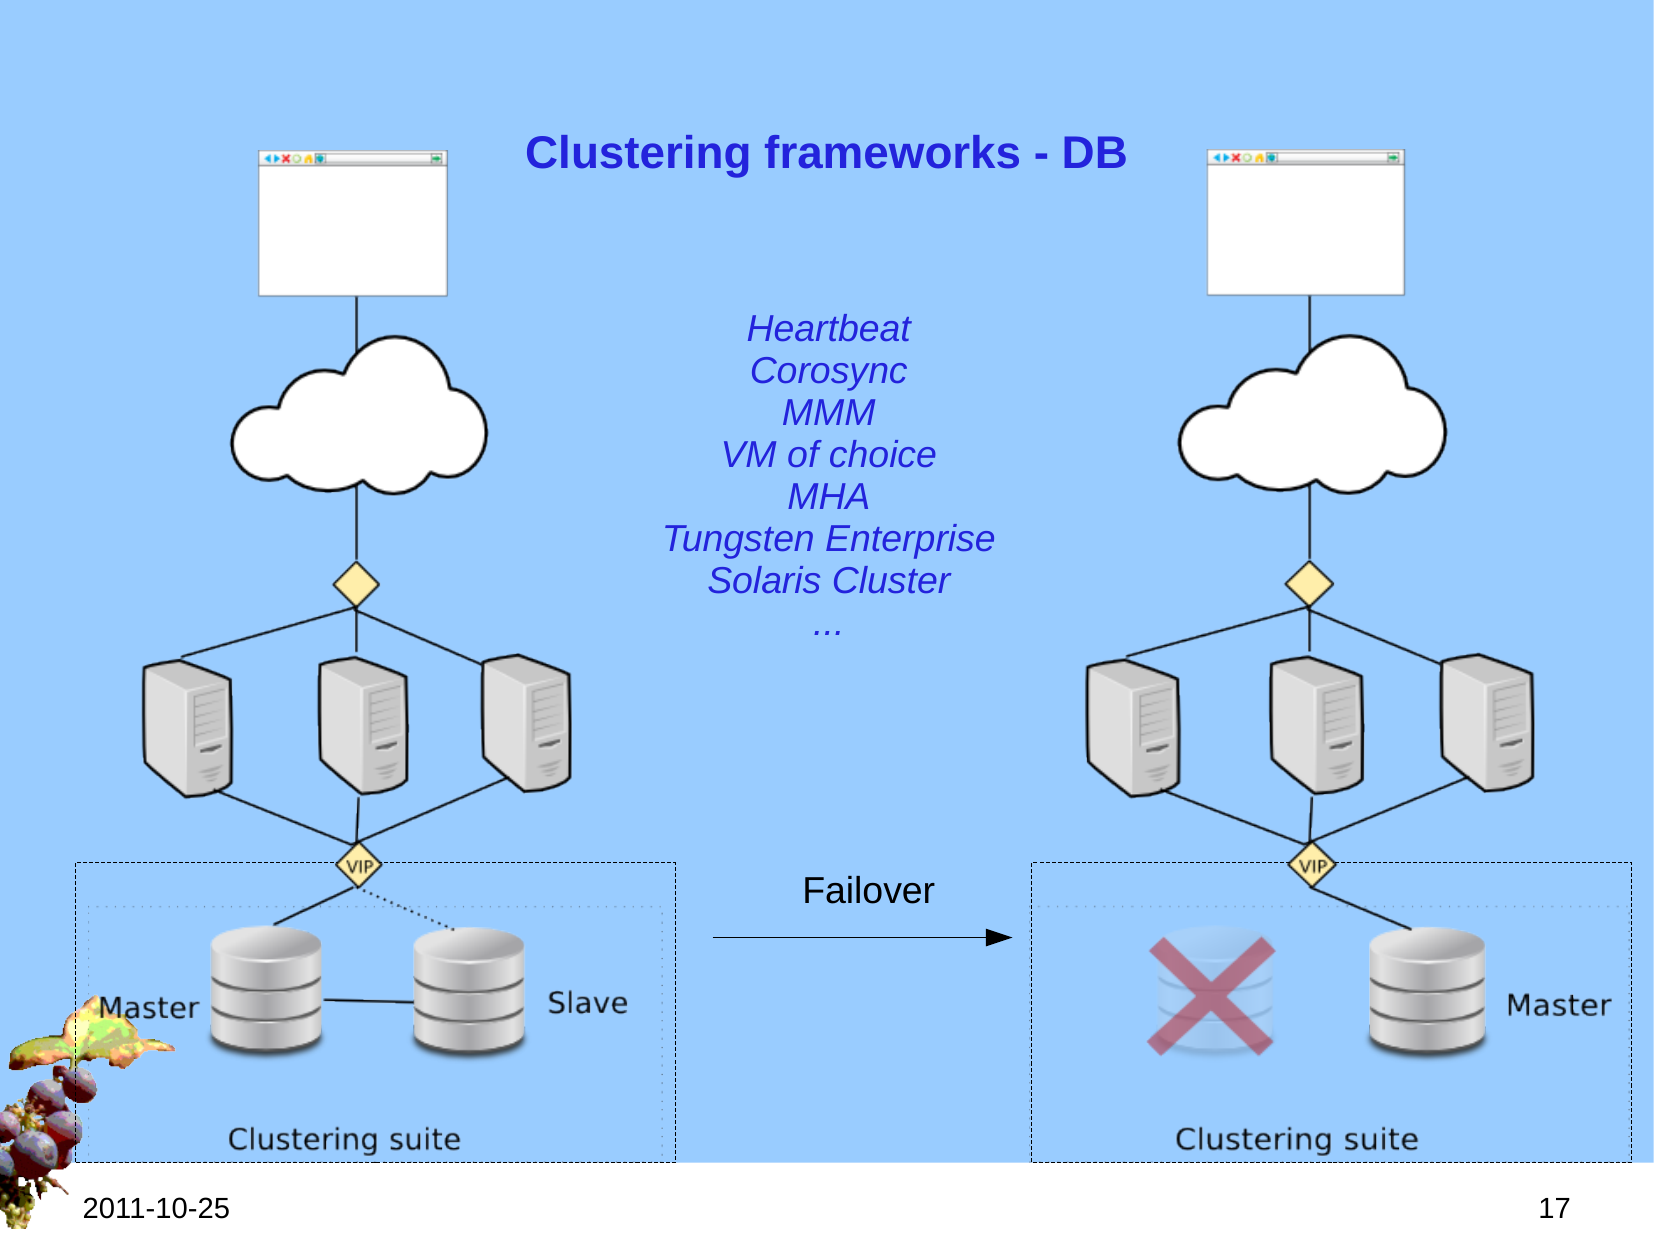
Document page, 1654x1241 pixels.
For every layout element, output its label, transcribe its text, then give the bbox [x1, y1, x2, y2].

title Clustering frameworks - DB [82, 49, 1571, 257]
text_box Failover [787, 862, 976, 920]
picture [1029, 149, 1630, 1163]
text_box Heartbeat Corosync MMM VM of choice MHA Tungsten Enterprise Solaris Cluster ... [603, 300, 1054, 826]
picture [0, 150, 663, 1229]
